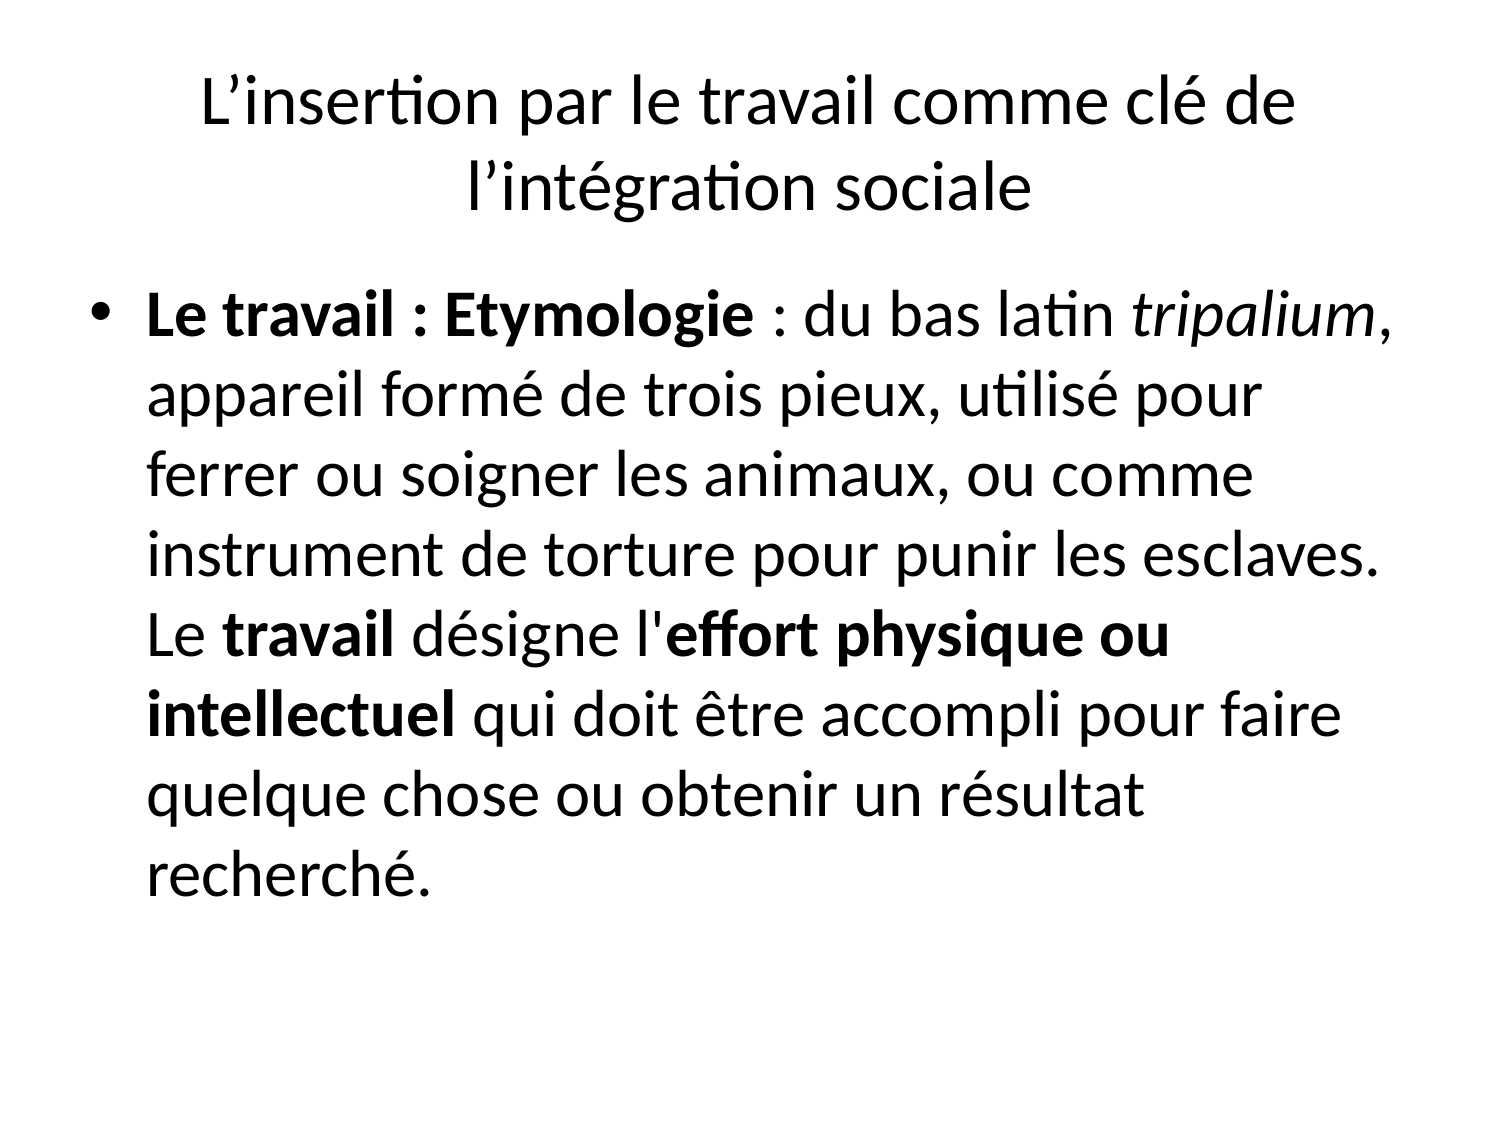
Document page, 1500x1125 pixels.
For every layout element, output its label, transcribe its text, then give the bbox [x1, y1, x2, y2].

title L’insertion par le travail comme clé de l’intégration sociale [75, 45, 1425, 233]
list Le travail : Etymologie : du bas latin tripalium, appareil formé de trois pieux, utilisé pour ferrer ou soigner les animaux, ou comme instrument de torture pour punir les esclaves. Le travail désigne l'effort physique ou intellectuel qui doit être accompli pour faire quelque chose ou obtenir un résultat recherché. [75, 262, 1425, 1005]
